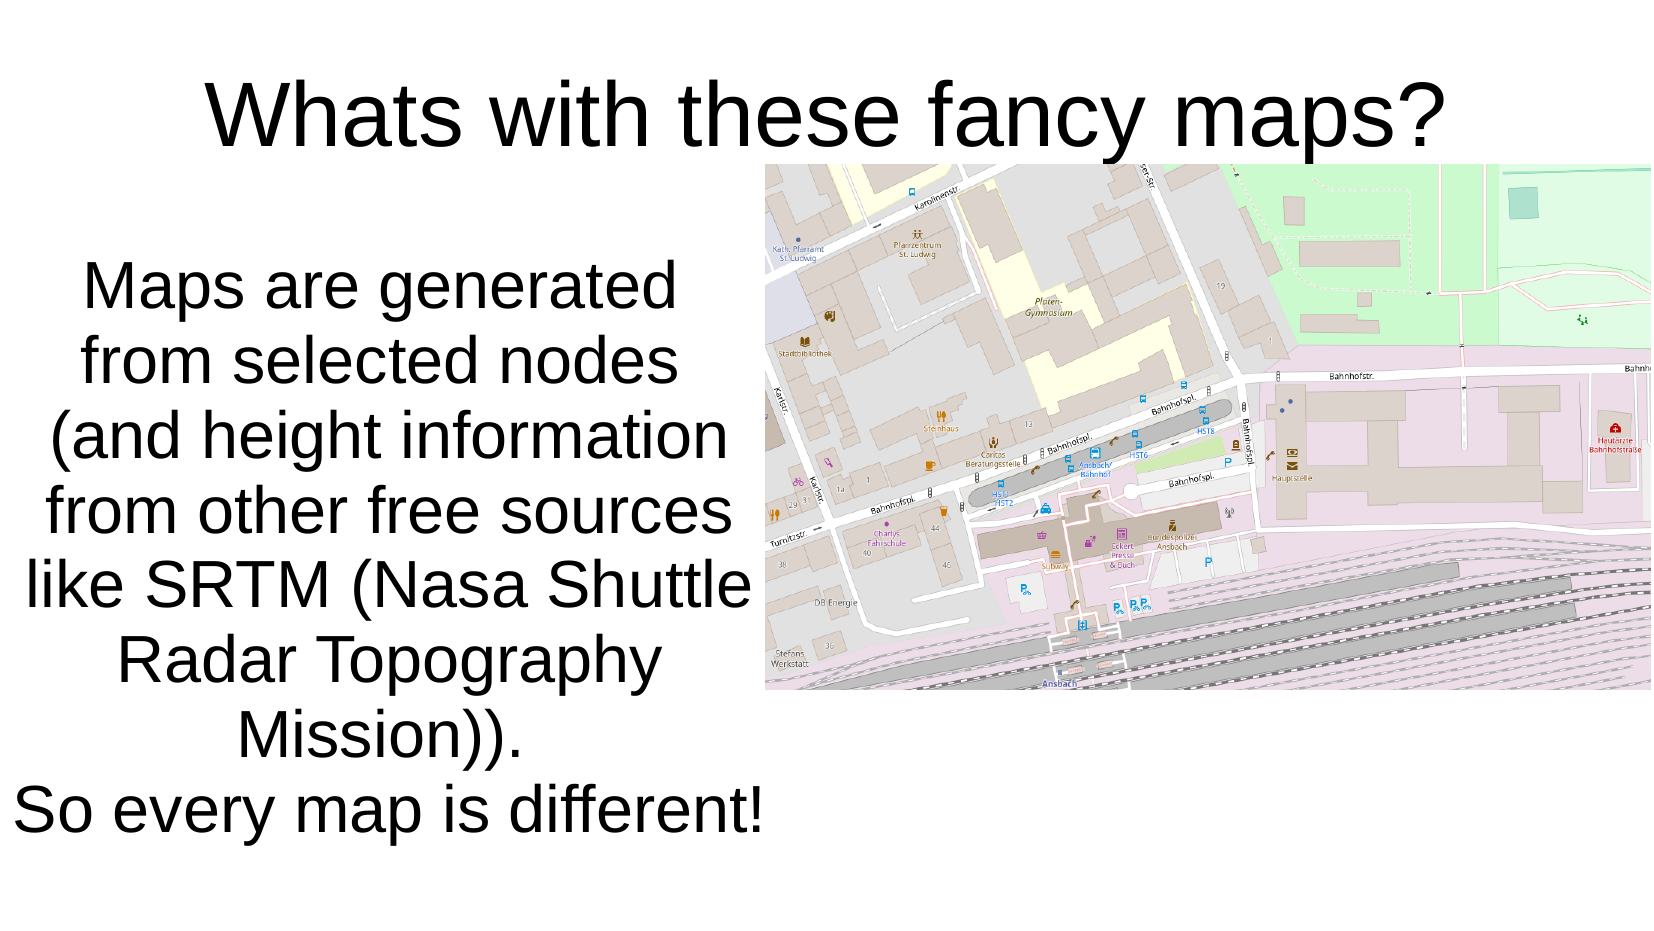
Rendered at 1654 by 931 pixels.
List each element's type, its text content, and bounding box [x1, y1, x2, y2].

picture [765, 164, 1651, 691]
title Whats with these fancy maps? [82, 37, 1571, 180]
subtitle Maps are generated from selected nodes (and height information from other free sources like SRTM (Nasa Shuttle Radar Topography Mission)). So every map is different! [0, 180, 781, 916]
